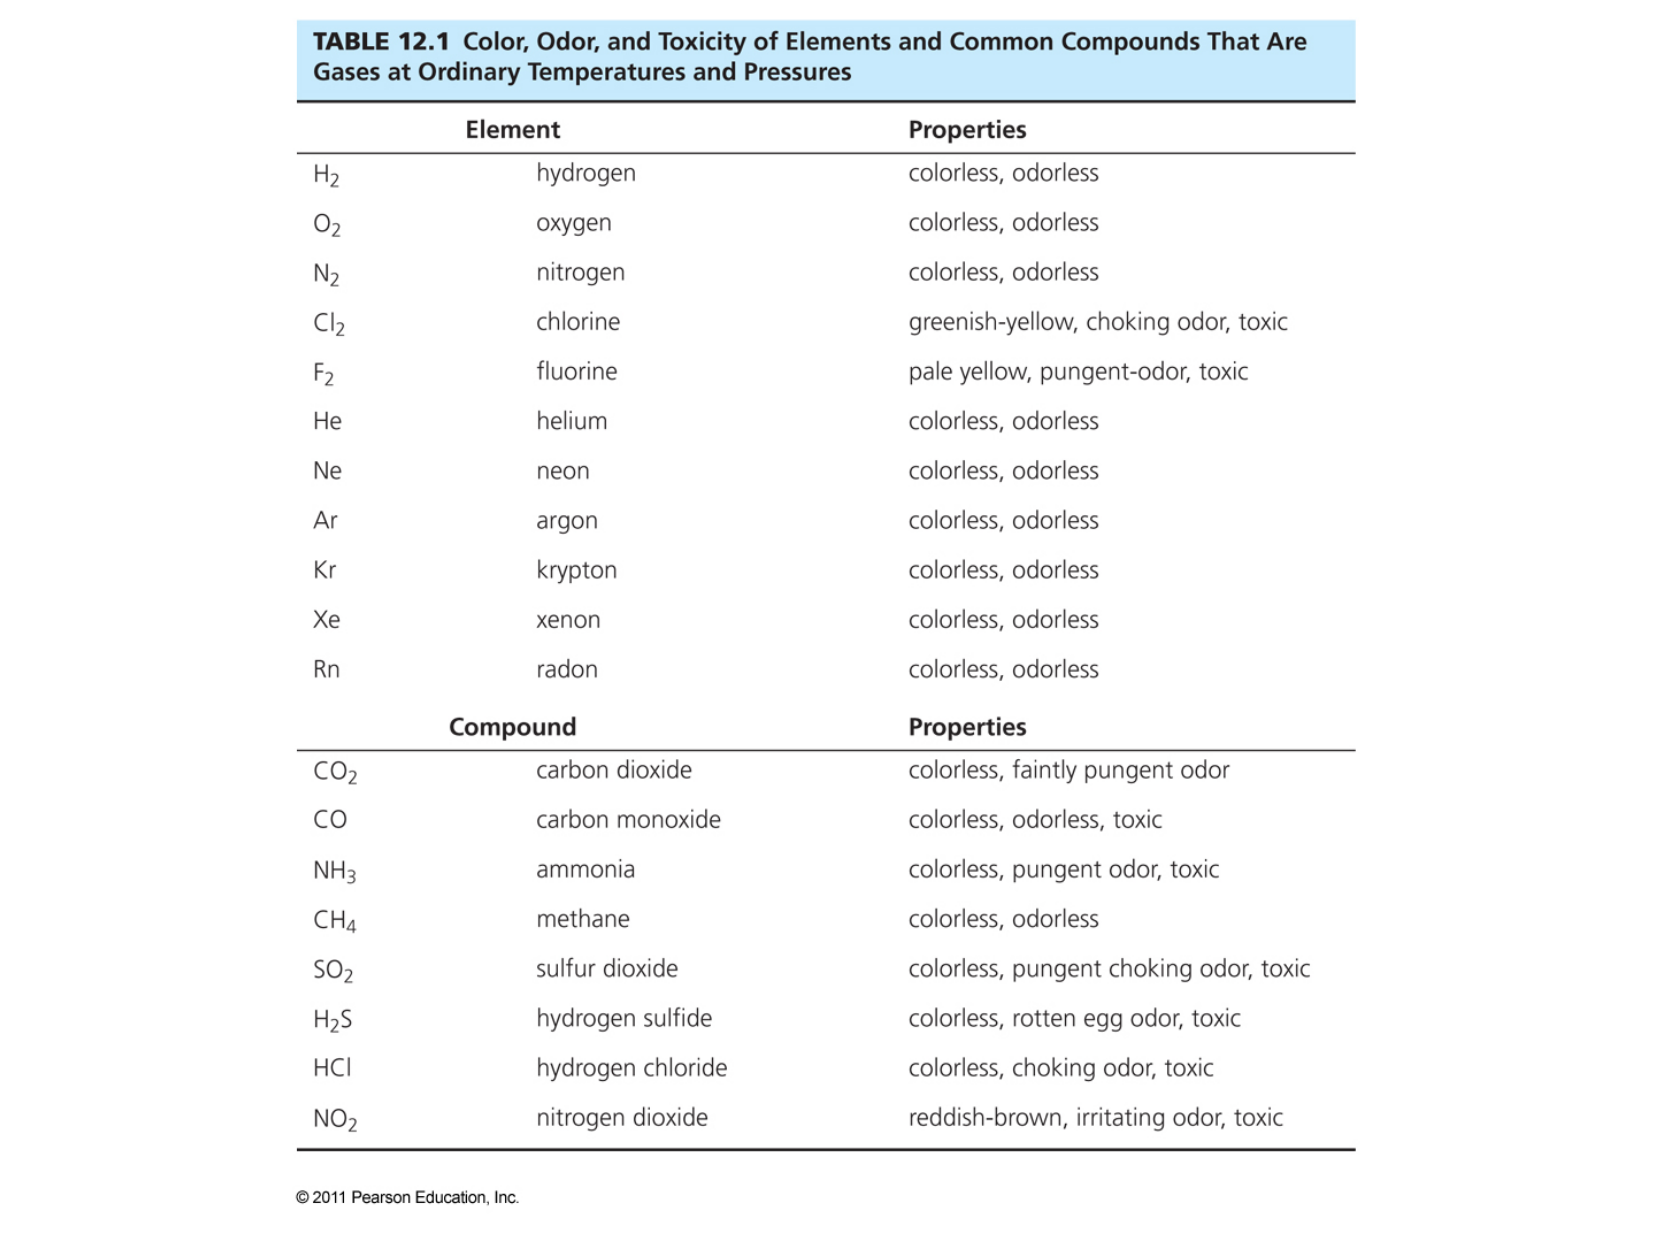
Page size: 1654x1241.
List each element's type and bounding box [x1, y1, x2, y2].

picture [274, 0, 1380, 1241]
